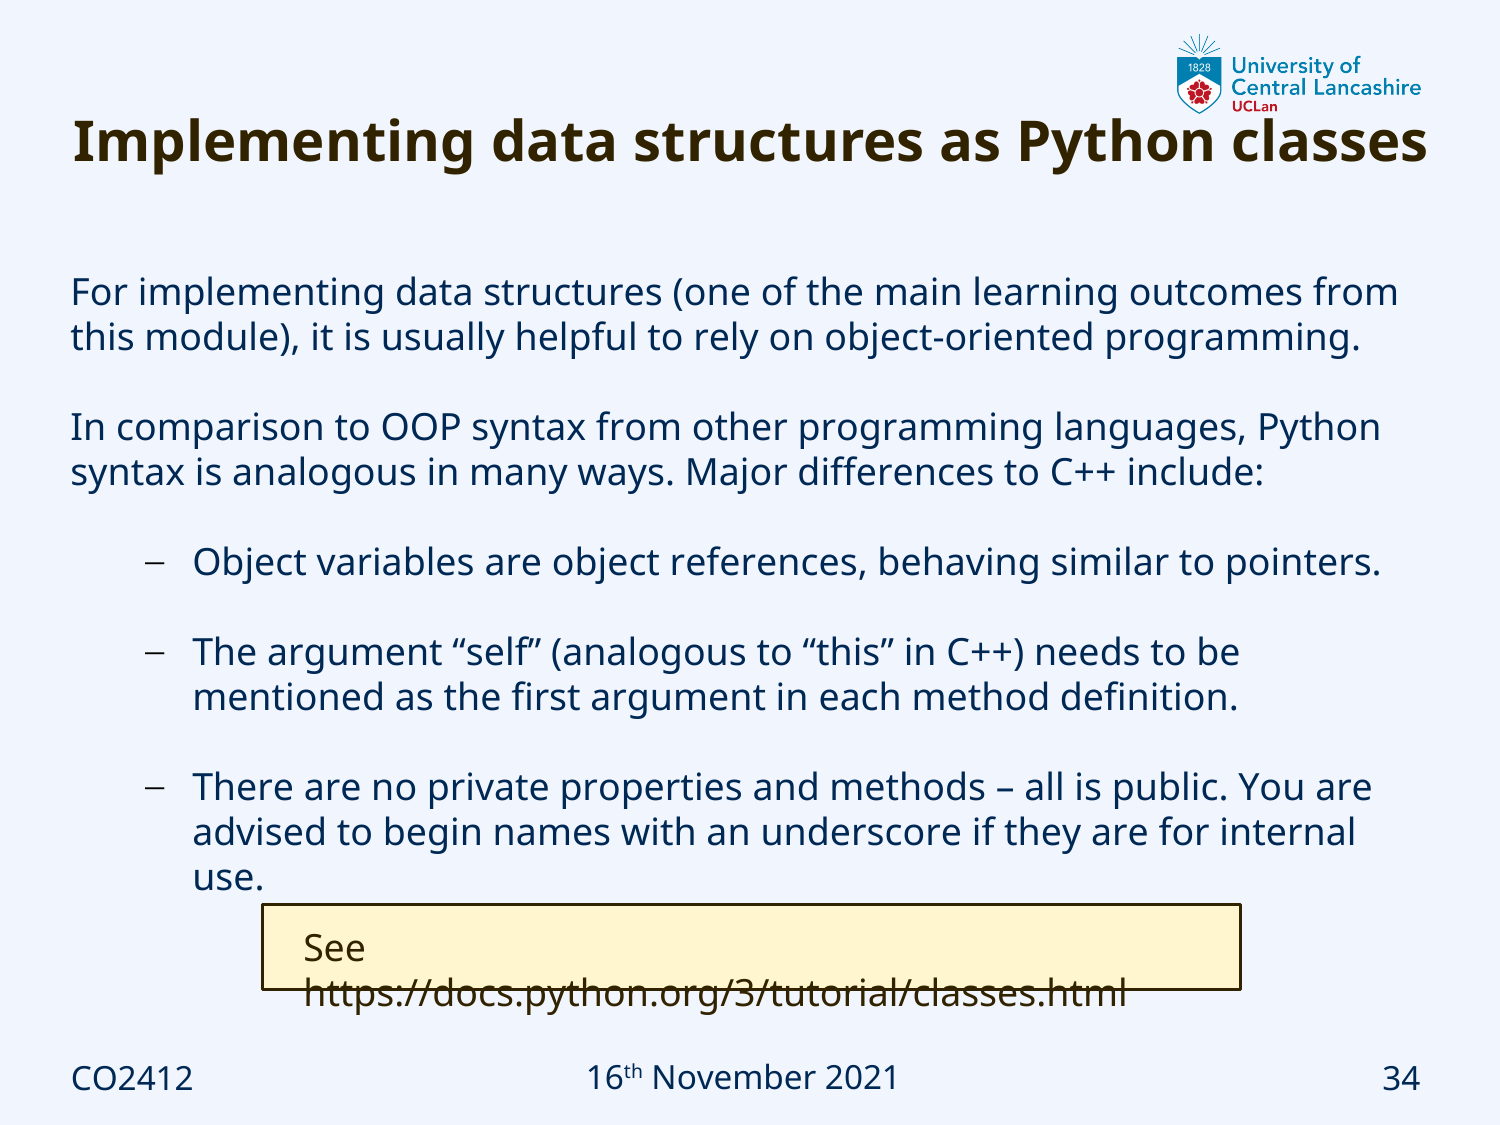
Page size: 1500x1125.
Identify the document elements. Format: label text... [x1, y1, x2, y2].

text_box [452, 977, 582, 990]
text_box [894, 977, 933, 990]
text_box For implementing data structures (one of the main learning outcomes from this module), it is usually helpful to rely on object-oriented programming. In comparison to OOP syntax from other programming languages, Python syntax is analogous in many ways. Major differences to C++ include: Object variables are object references, behaving similar to pointers. The argument “self” (analogous to “this” in C++) needs to be mentioned as the first argument in each method definition. There are no private properties and methods – all is public. You are advised to begin names with an underscore if they are for internal use. [55, 260, 1433, 906]
text_box See https://docs.python.org/3/tutorial/classes.html [288, 916, 1214, 977]
text_box [309, 977, 449, 990]
picture [1177, 34, 1421, 93]
text_box [936, 977, 1049, 990]
title Implementing data structures as Python classes [58, 93, 1475, 186]
text_box [585, 977, 891, 990]
text_box [262, 906, 1241, 990]
text_box [1052, 977, 1121, 990]
